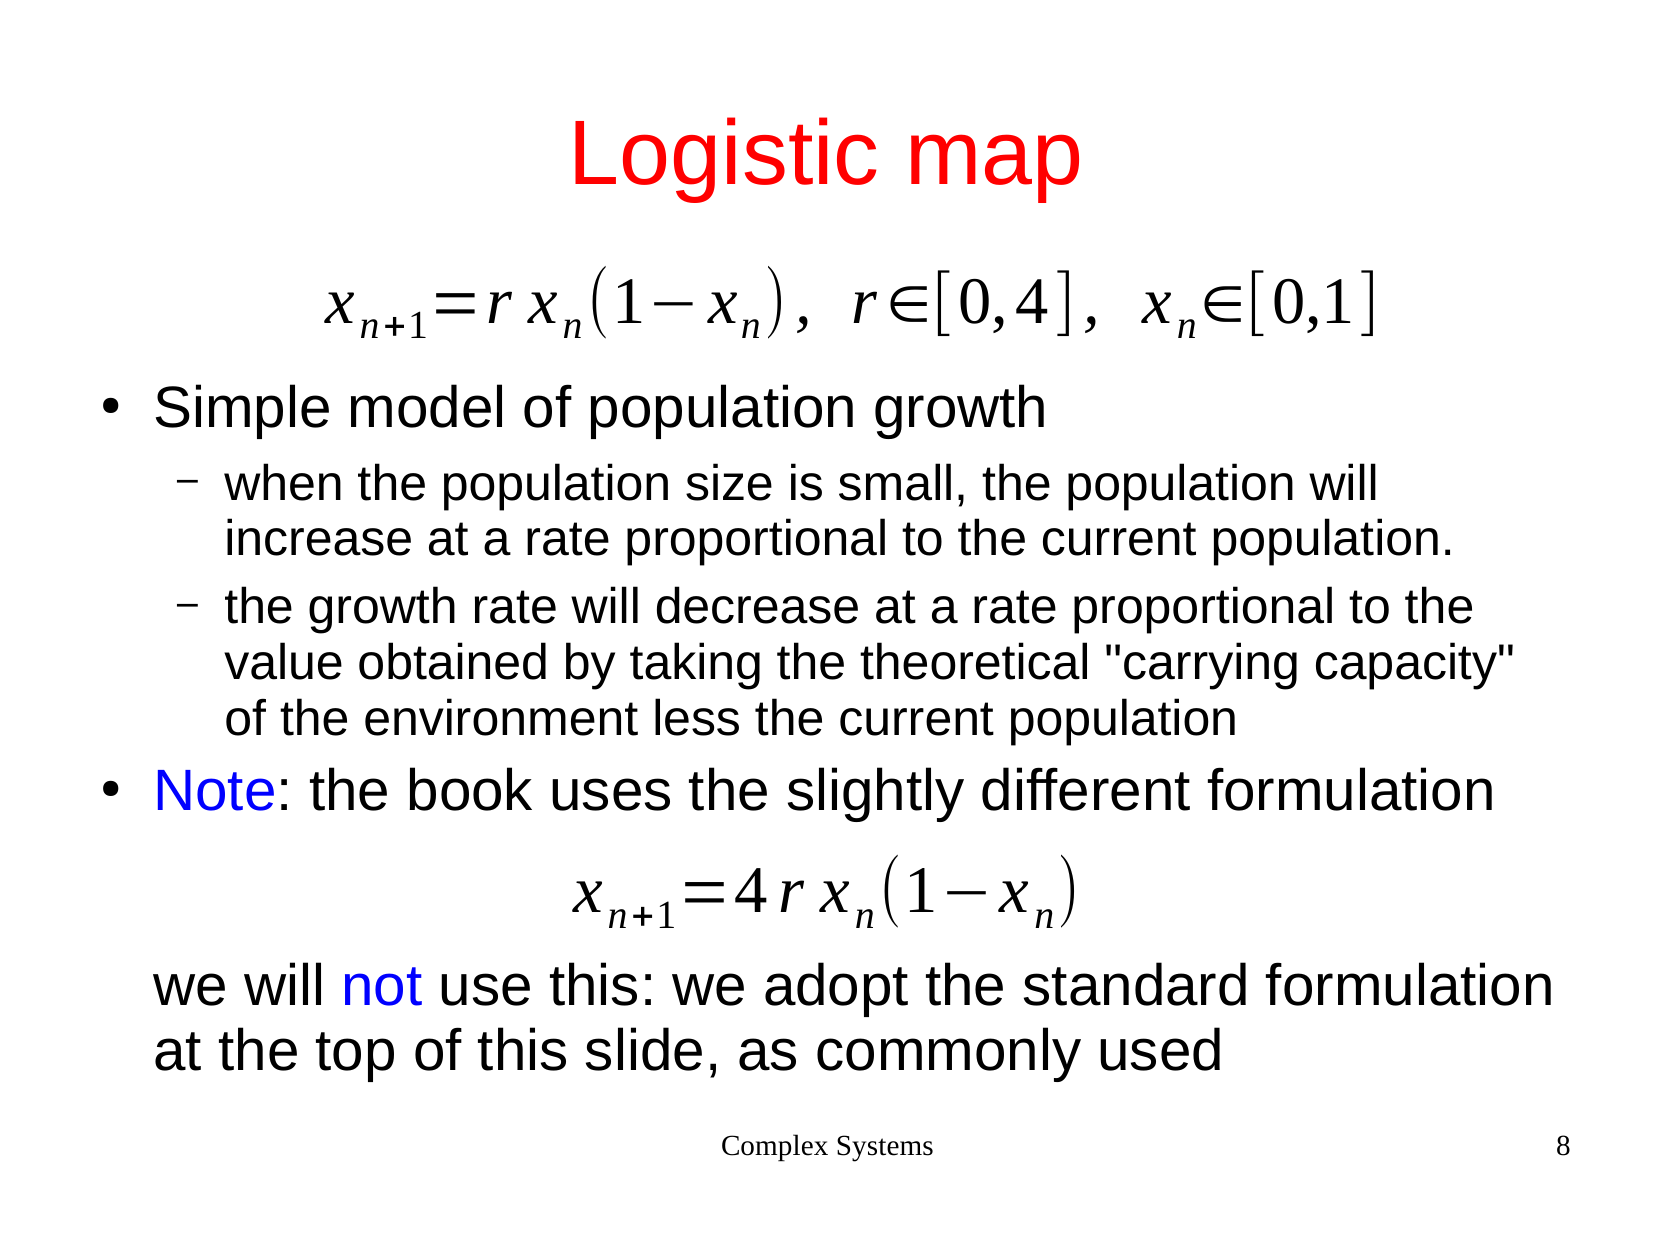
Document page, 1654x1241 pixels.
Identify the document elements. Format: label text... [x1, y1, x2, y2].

title Logistic map [82, 49, 1571, 257]
chart [314, 262, 1385, 348]
list Simple model of population growth when the population size is small, the population will increase at a rate proportional to the current population. the growth rate will decrease at a rate proportional to the value obtained by taking the theoretical "carrying capacity" of the environment less the current population Note: the book uses the slightly different formulation we will not use this: we adopt the standard formulation at the top of this slide, as commonly used [82, 375, 1571, 1109]
chart [562, 851, 1087, 938]
